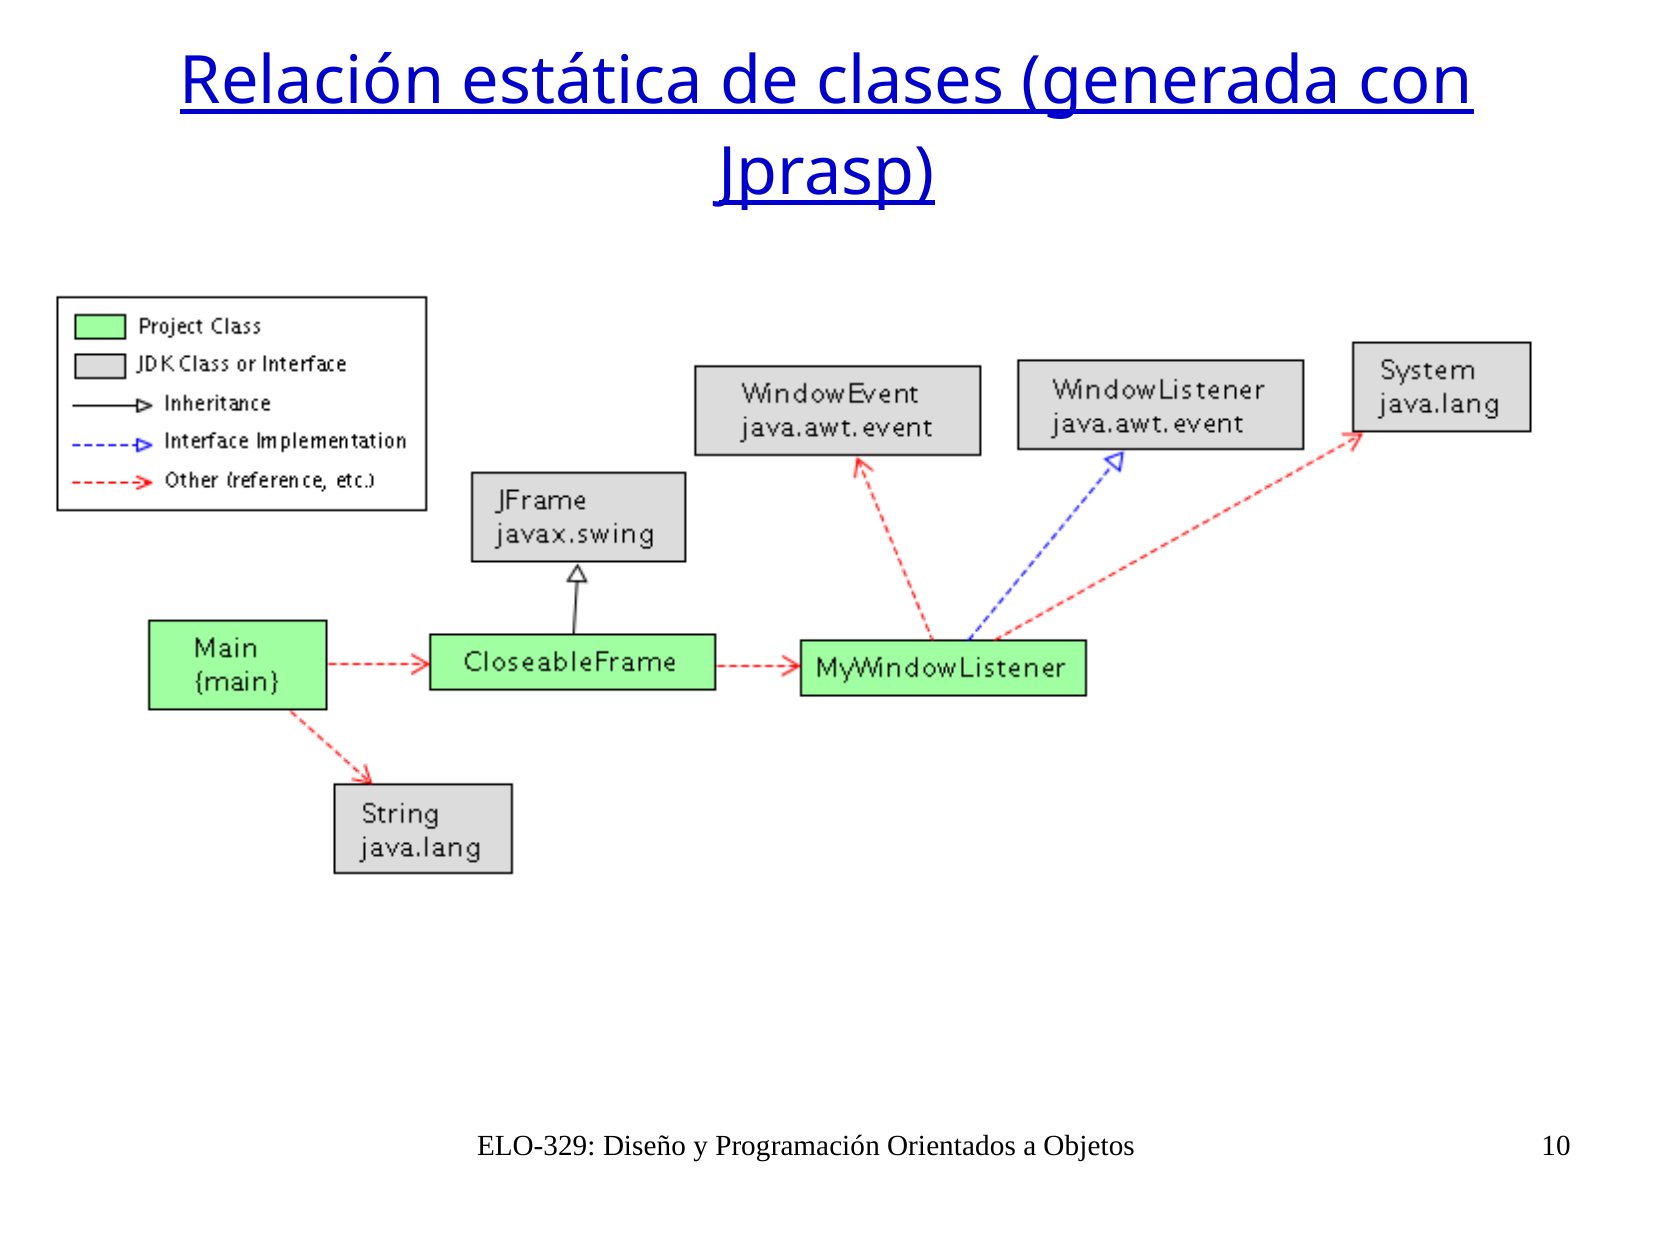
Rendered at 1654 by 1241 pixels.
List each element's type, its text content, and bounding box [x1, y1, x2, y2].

title Relación estática de clases (generada con Jprasp)‏ [82, 73, 1571, 174]
picture [41, 279, 1542, 912]
